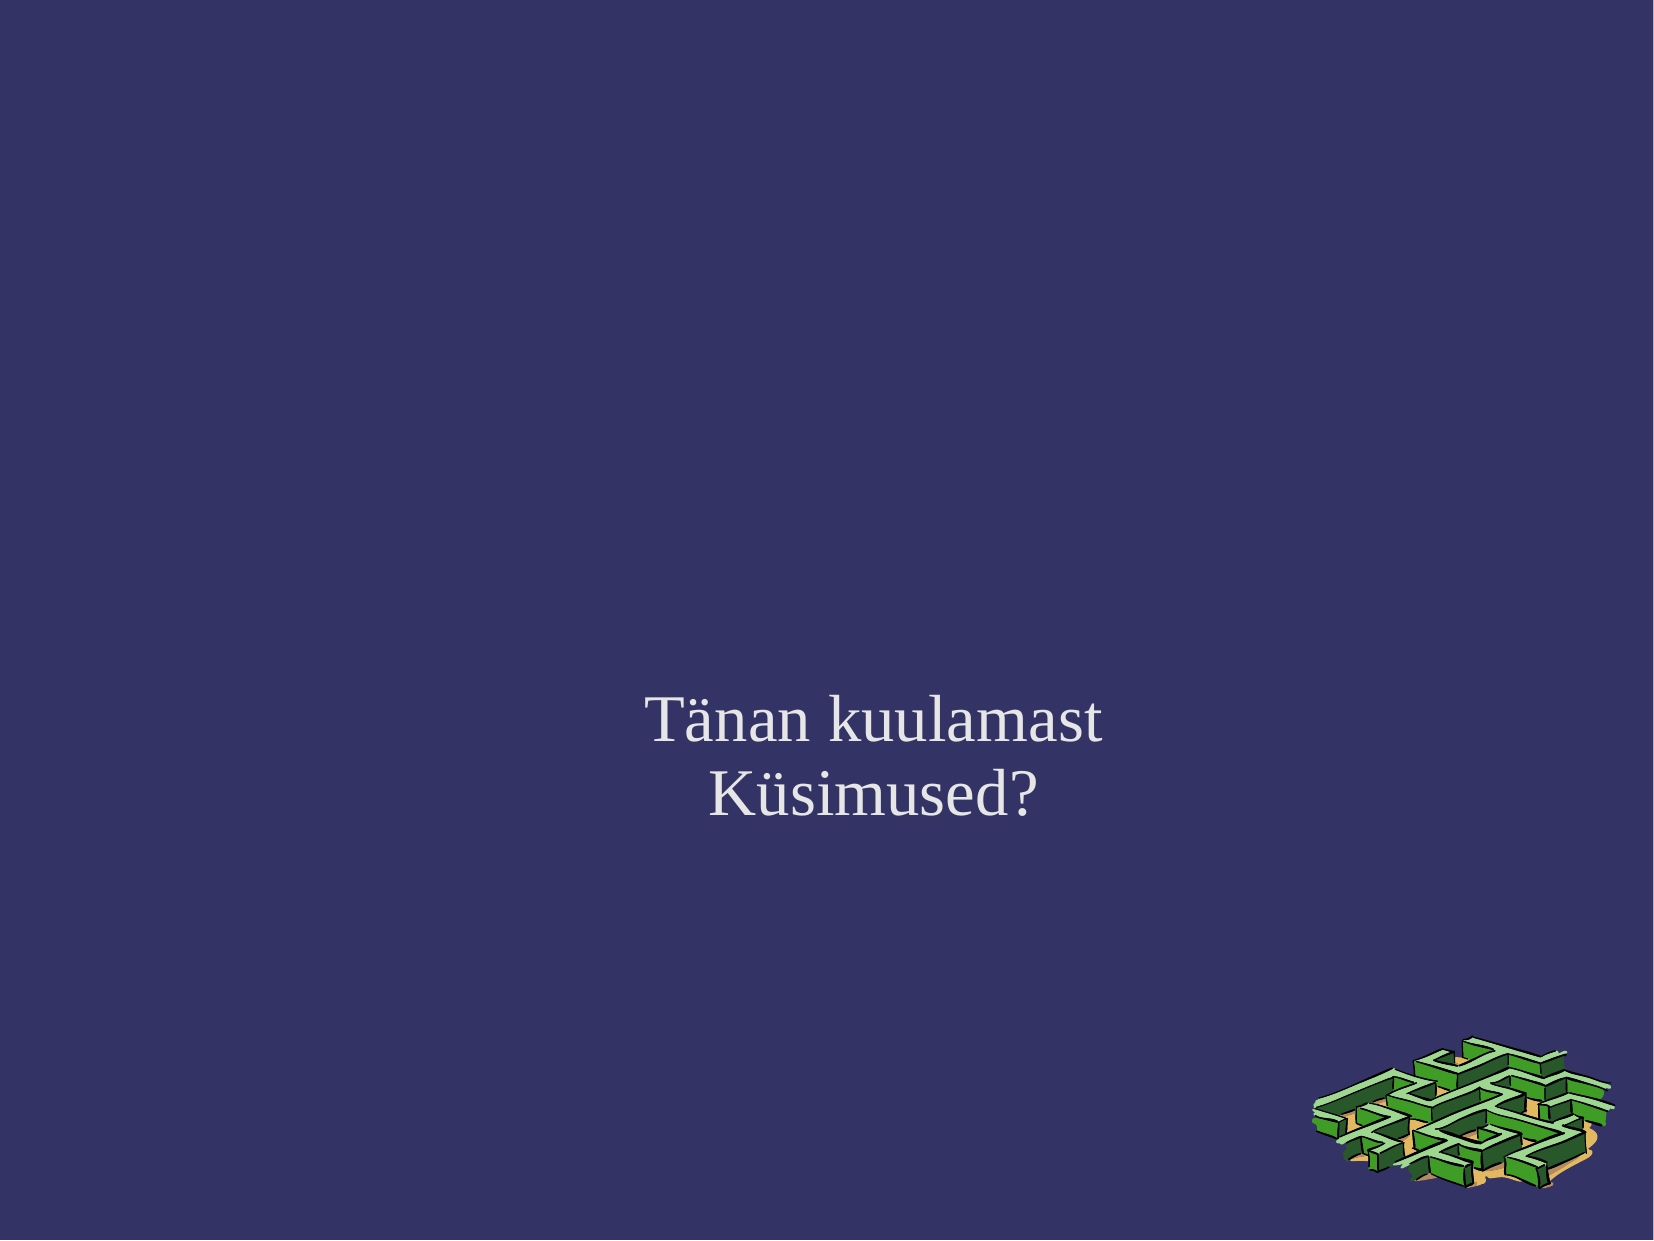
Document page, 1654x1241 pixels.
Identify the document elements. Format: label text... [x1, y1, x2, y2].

subtitle Tänan kuulamast Küsimused? [178, 364, 1570, 1147]
